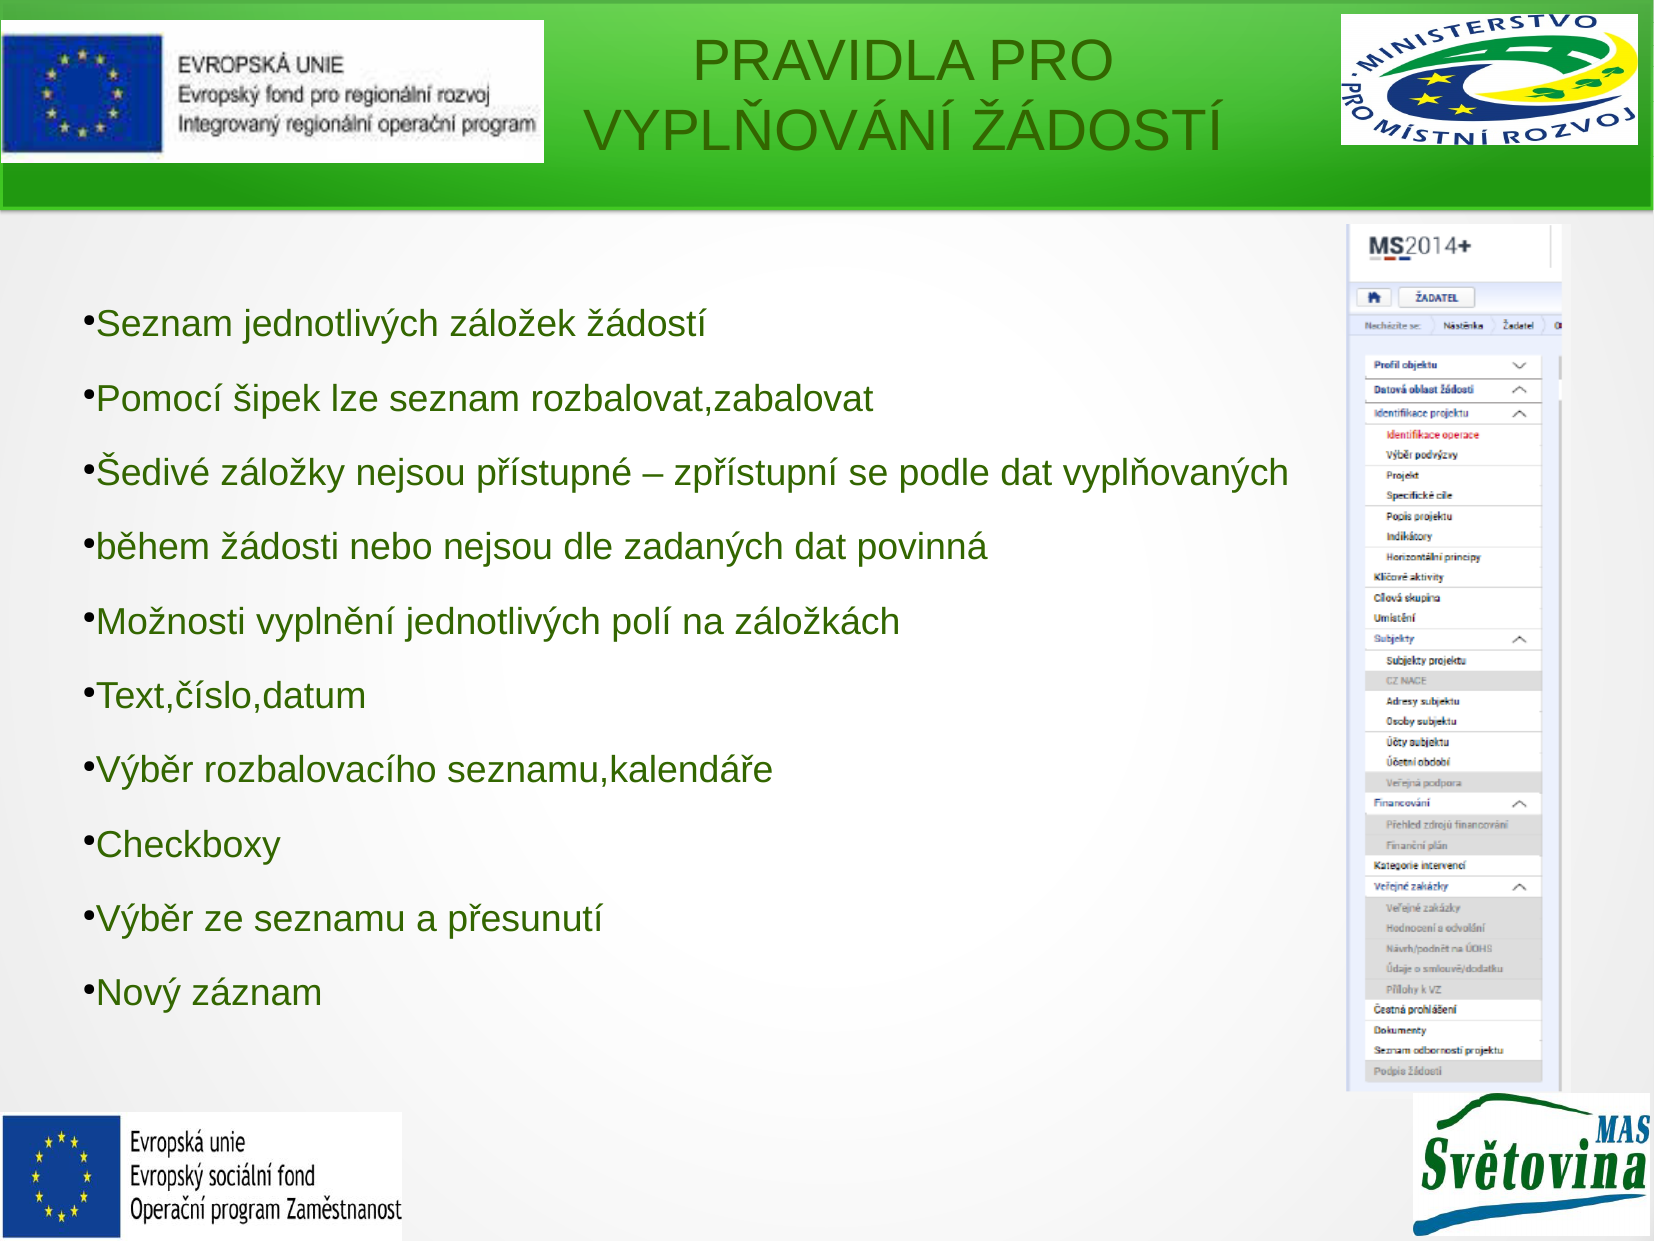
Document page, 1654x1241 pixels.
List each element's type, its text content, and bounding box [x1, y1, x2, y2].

picture [1346, 224, 1650, 1236]
list Seznam jednotlivých záložek žádostí Pomocí šipek lze seznam rozbalovat,zabalovat Šedivé záložky nejsou přístupné – zpřístupní se podle dat vyplňovaných během žádosti nebo nejsou dle zadaných dat povinná Možnosti vyplnění jednotlivých polí na záložkách Text,číslo,datum Výběr rozbalovacího seznamu,kalendáře Checkboxy Výběr ze seznamu a přesunutí Nový záznam [82, 299, 1346, 1019]
picture [1, 20, 544, 163]
picture [0, 1112, 402, 1241]
title PRAVIDLA PRO VYPLŇOVÁNÍ ŽÁDOSTÍ [543, 0, 1264, 185]
picture [1341, 14, 1638, 145]
